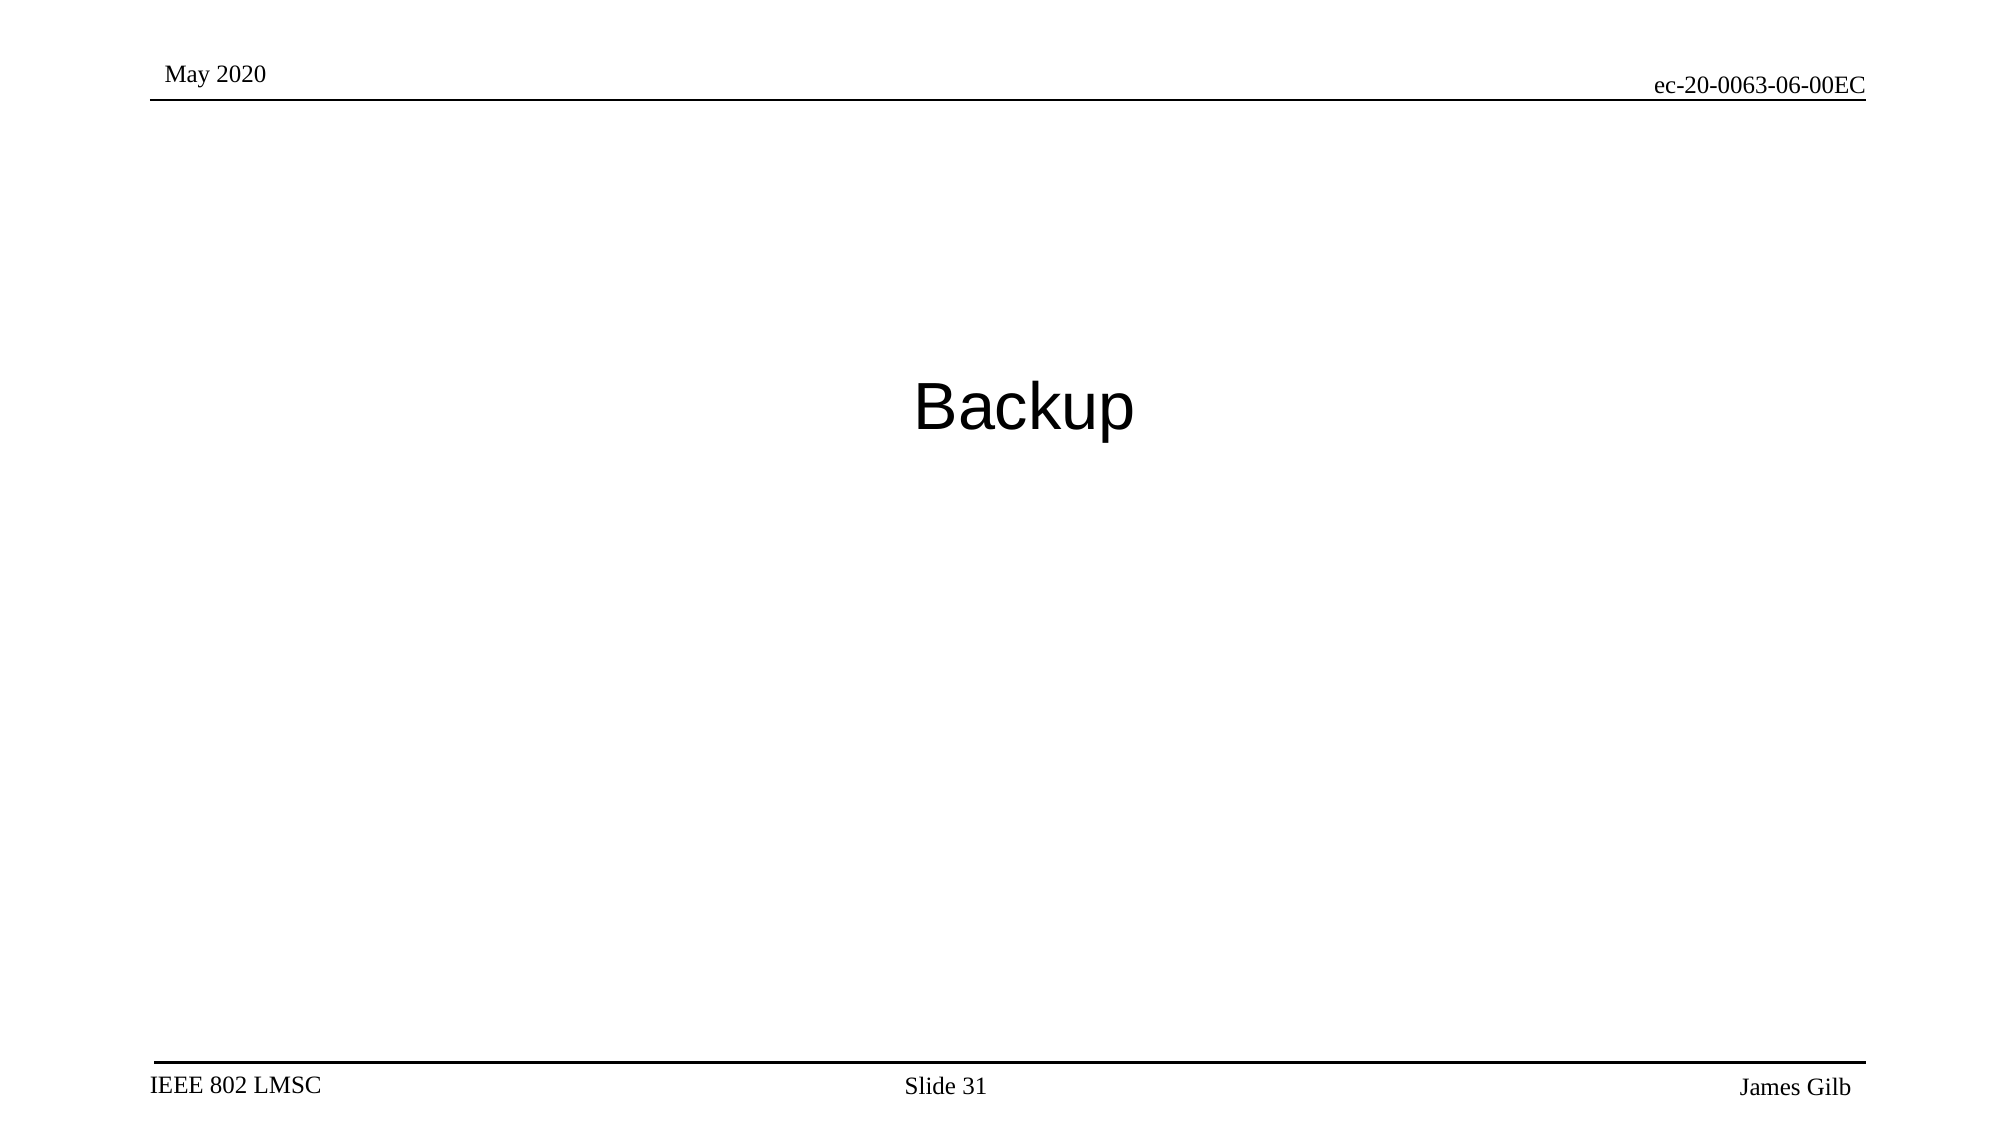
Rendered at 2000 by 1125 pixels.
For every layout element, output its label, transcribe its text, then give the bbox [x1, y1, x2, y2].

subtitle Backup [149, 112, 1900, 693]
